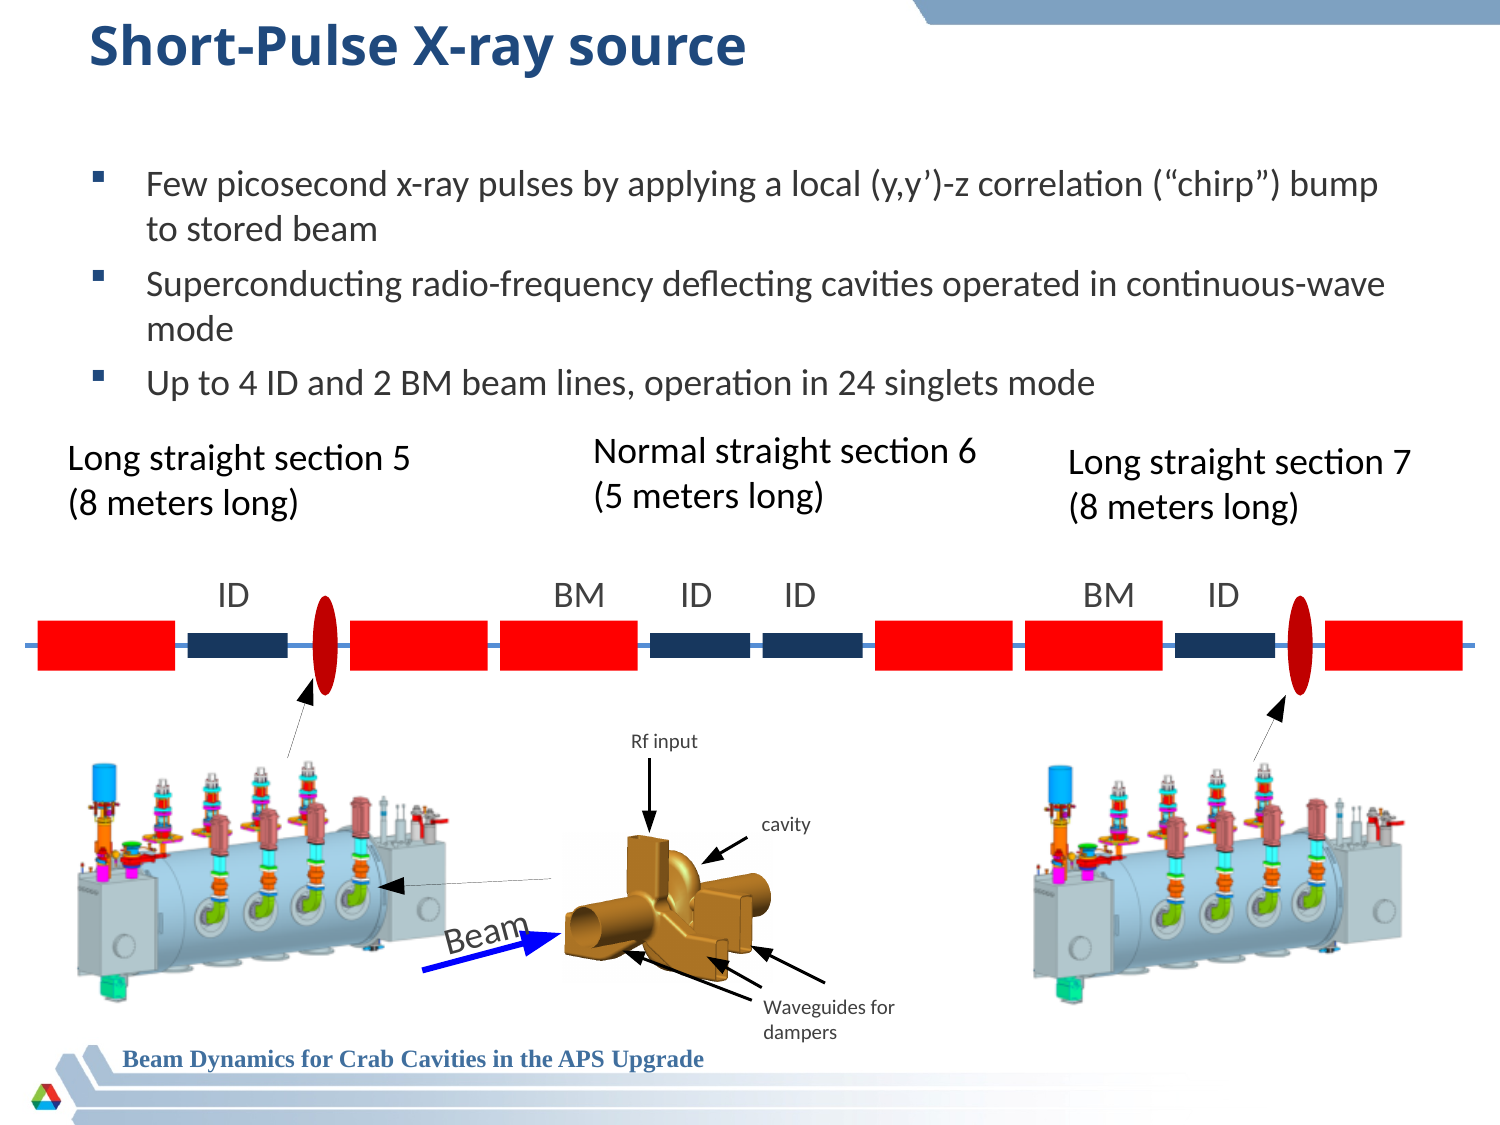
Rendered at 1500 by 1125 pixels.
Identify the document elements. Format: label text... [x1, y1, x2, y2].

picture [1026, 752, 1410, 1010]
text_box Waveguides for dampers [748, 986, 941, 1051]
text_box [1325, 620, 1463, 671]
picture [0, 0, 1500, 26]
picture [70, 750, 454, 1008]
picture [0, 1037, 1500, 1125]
picture [562, 832, 773, 984]
text_box ID [1192, 562, 1263, 623]
text_box ID [768, 562, 839, 623]
text_box [187, 633, 288, 658]
title Short-Pulse X-ray source [75, 3, 1426, 140]
text_box [1287, 595, 1313, 696]
text_box [350, 620, 488, 671]
text_box ID [665, 562, 735, 623]
text_box Rf input [616, 720, 728, 761]
text_box Long straight section 5 (8 meters long) [52, 417, 454, 531]
text_box [1025, 620, 1163, 671]
text_box Normal straight section 6 (5 meters long) [578, 411, 1009, 524]
picture [447, 931, 454, 941]
text_box ID [202, 562, 273, 623]
list Few picosecond x-ray pulses by applying a local (y,y’)-z correlation (“chirp”) bump to stored beam Superconducting radio-frequency deflecting cavities operated in continuous-wave mode Up to 4 ID and 2 BM beam lines, operation in 24 singlets mode [75, 151, 1426, 404]
text_box [650, 633, 751, 658]
text_box [1175, 633, 1276, 658]
text_box [37, 620, 176, 671]
text_box [762, 633, 863, 658]
text_box BM [538, 563, 627, 623]
text_box Long straight section 7 (8 meters long) [1053, 422, 1439, 535]
text_box [875, 620, 1013, 671]
text_box BM [1068, 563, 1156, 623]
text_box cavity [746, 803, 840, 844]
text_box [312, 595, 338, 696]
text_box [500, 620, 638, 671]
